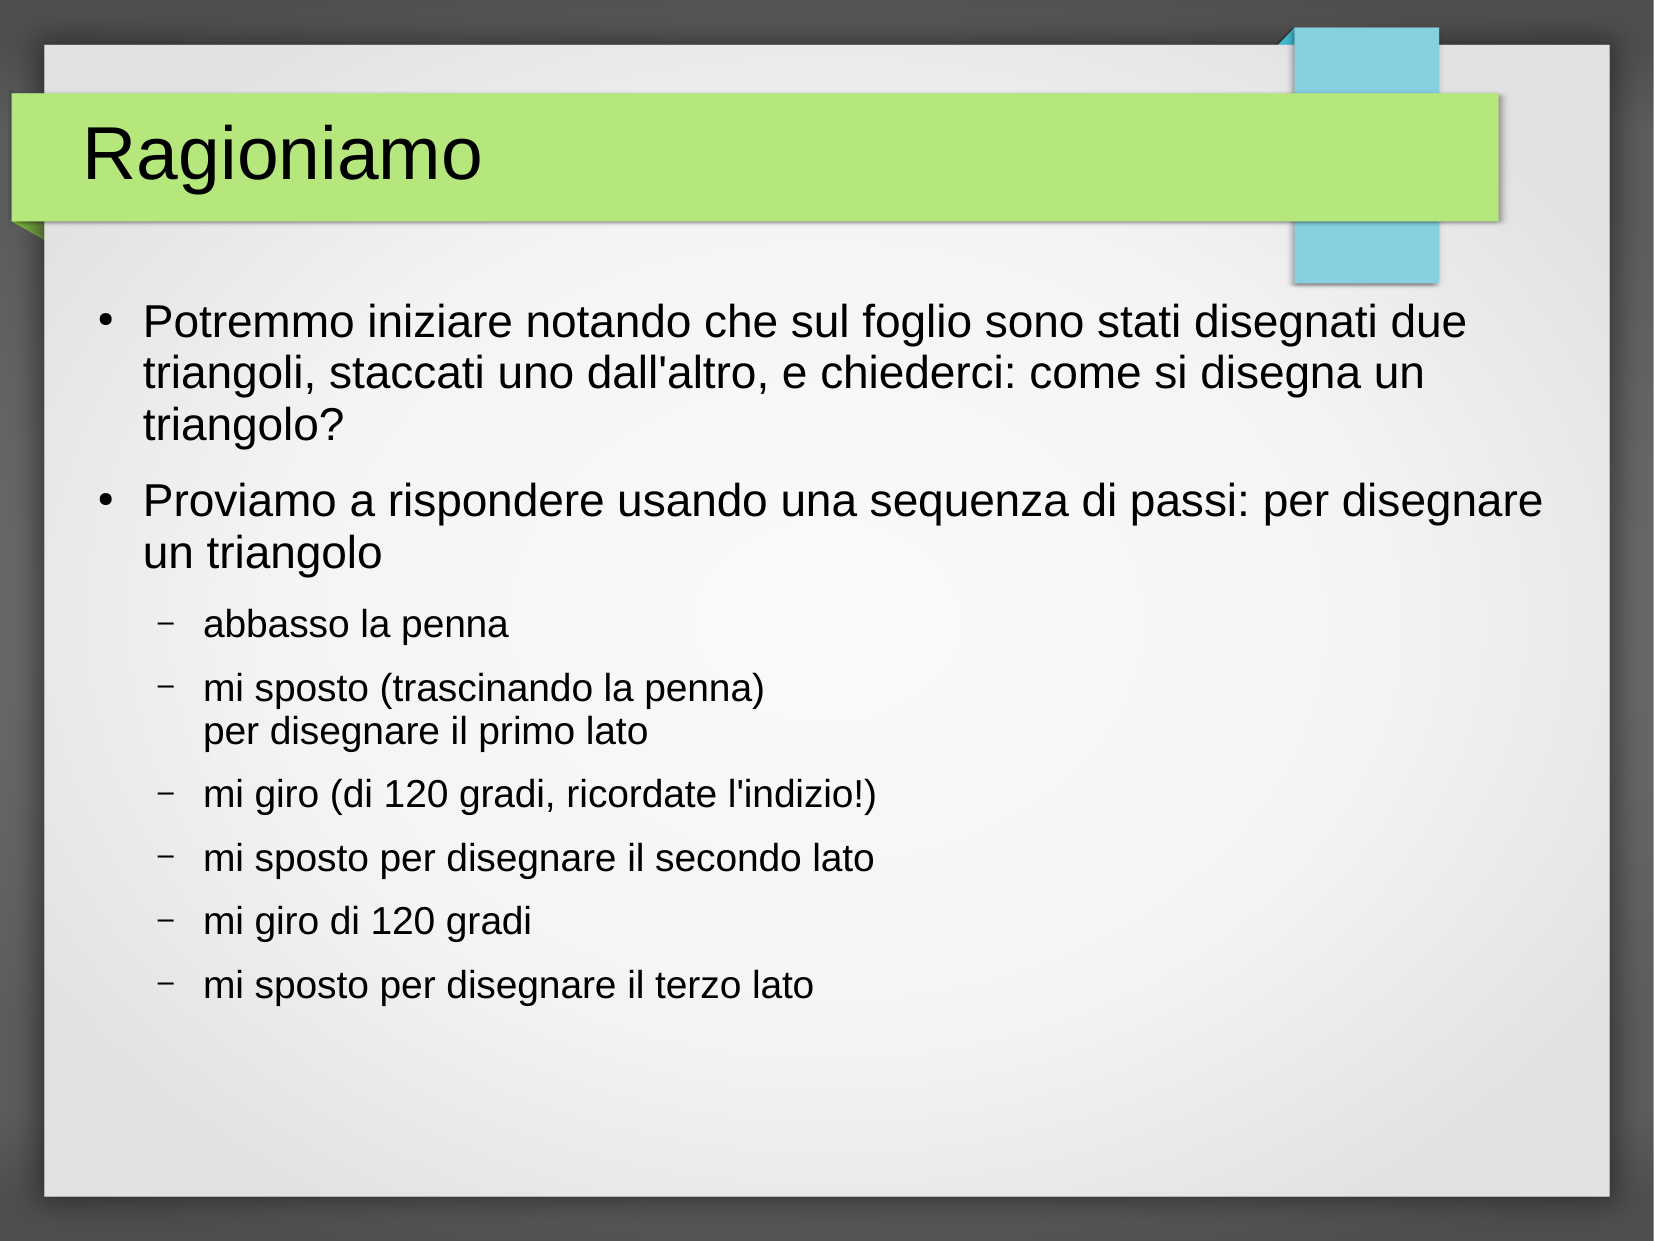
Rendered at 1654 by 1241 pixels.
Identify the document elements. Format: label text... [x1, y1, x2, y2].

list Potremmo iniziare notando che sul foglio sono stati disegnati due triangoli, staccati uno dall'altro, e chiederci: come si disegna un triangolo? Proviamo a rispondere usando una sequenza di passi: per disegnare un triangolo abbasso la penna mi sposto (trascinando la penna) per disegnare il primo lato mi giro (di 120 gradi, ricordate l'indizio!) mi sposto per disegnare il secondo lato mi giro di 120 gradi mi sposto per disegnare il terzo lato [82, 295, 1571, 1015]
picture [0, 0, 1654, 1241]
title Ragioniamo [82, 94, 1264, 213]
